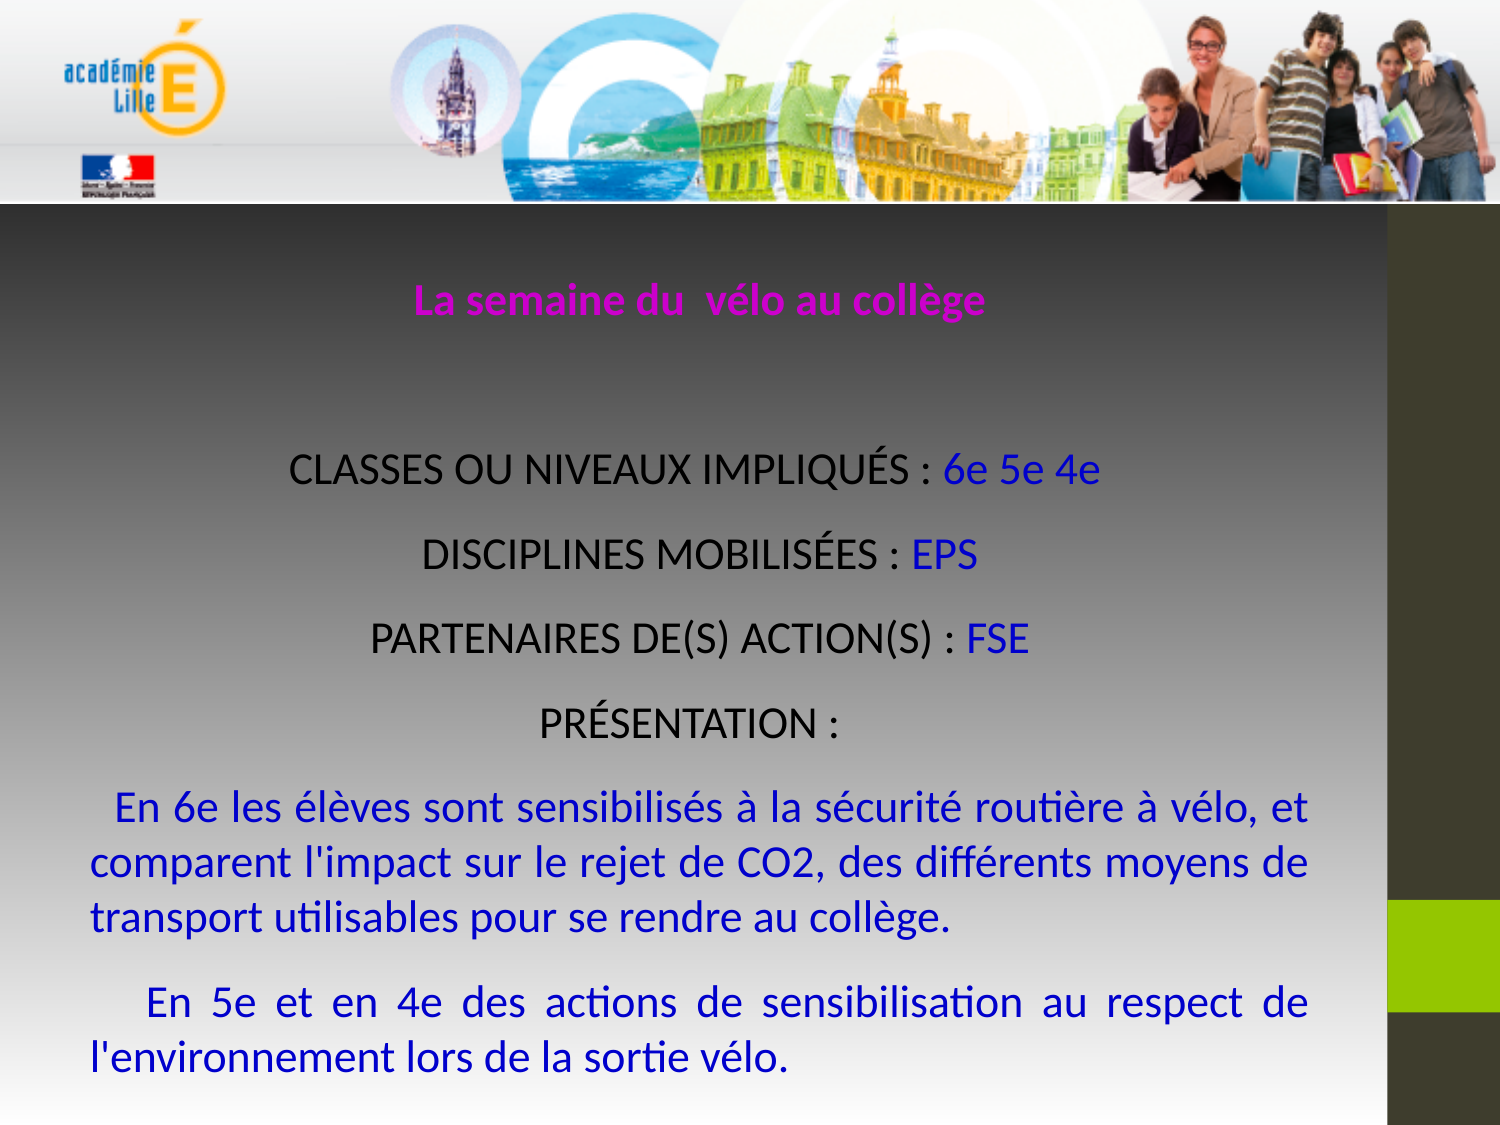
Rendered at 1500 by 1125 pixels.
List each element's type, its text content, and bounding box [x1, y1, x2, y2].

picture [0, 0, 1500, 204]
list La semaine du vélo au collège CLASSES OU NIVEAUX IMPLIQUÉS : 6e 5e 4e DISCIPLINES MOBILISÉES : EPS PARTENAIRES DE(S) ACTION(S) : FSE PRÉSENTATION : En 6e les élèves sont sensibilisés à la sécurité routière à vélo, et comparent l'impact sur le rejet de CO2, des différents moyens de transport utilisables pour se rendre au collège. En 5e et en 4e des actions de sensibilisation au respect de l'environnement lors de la sortie vélo. [75, 262, 1325, 1050]
